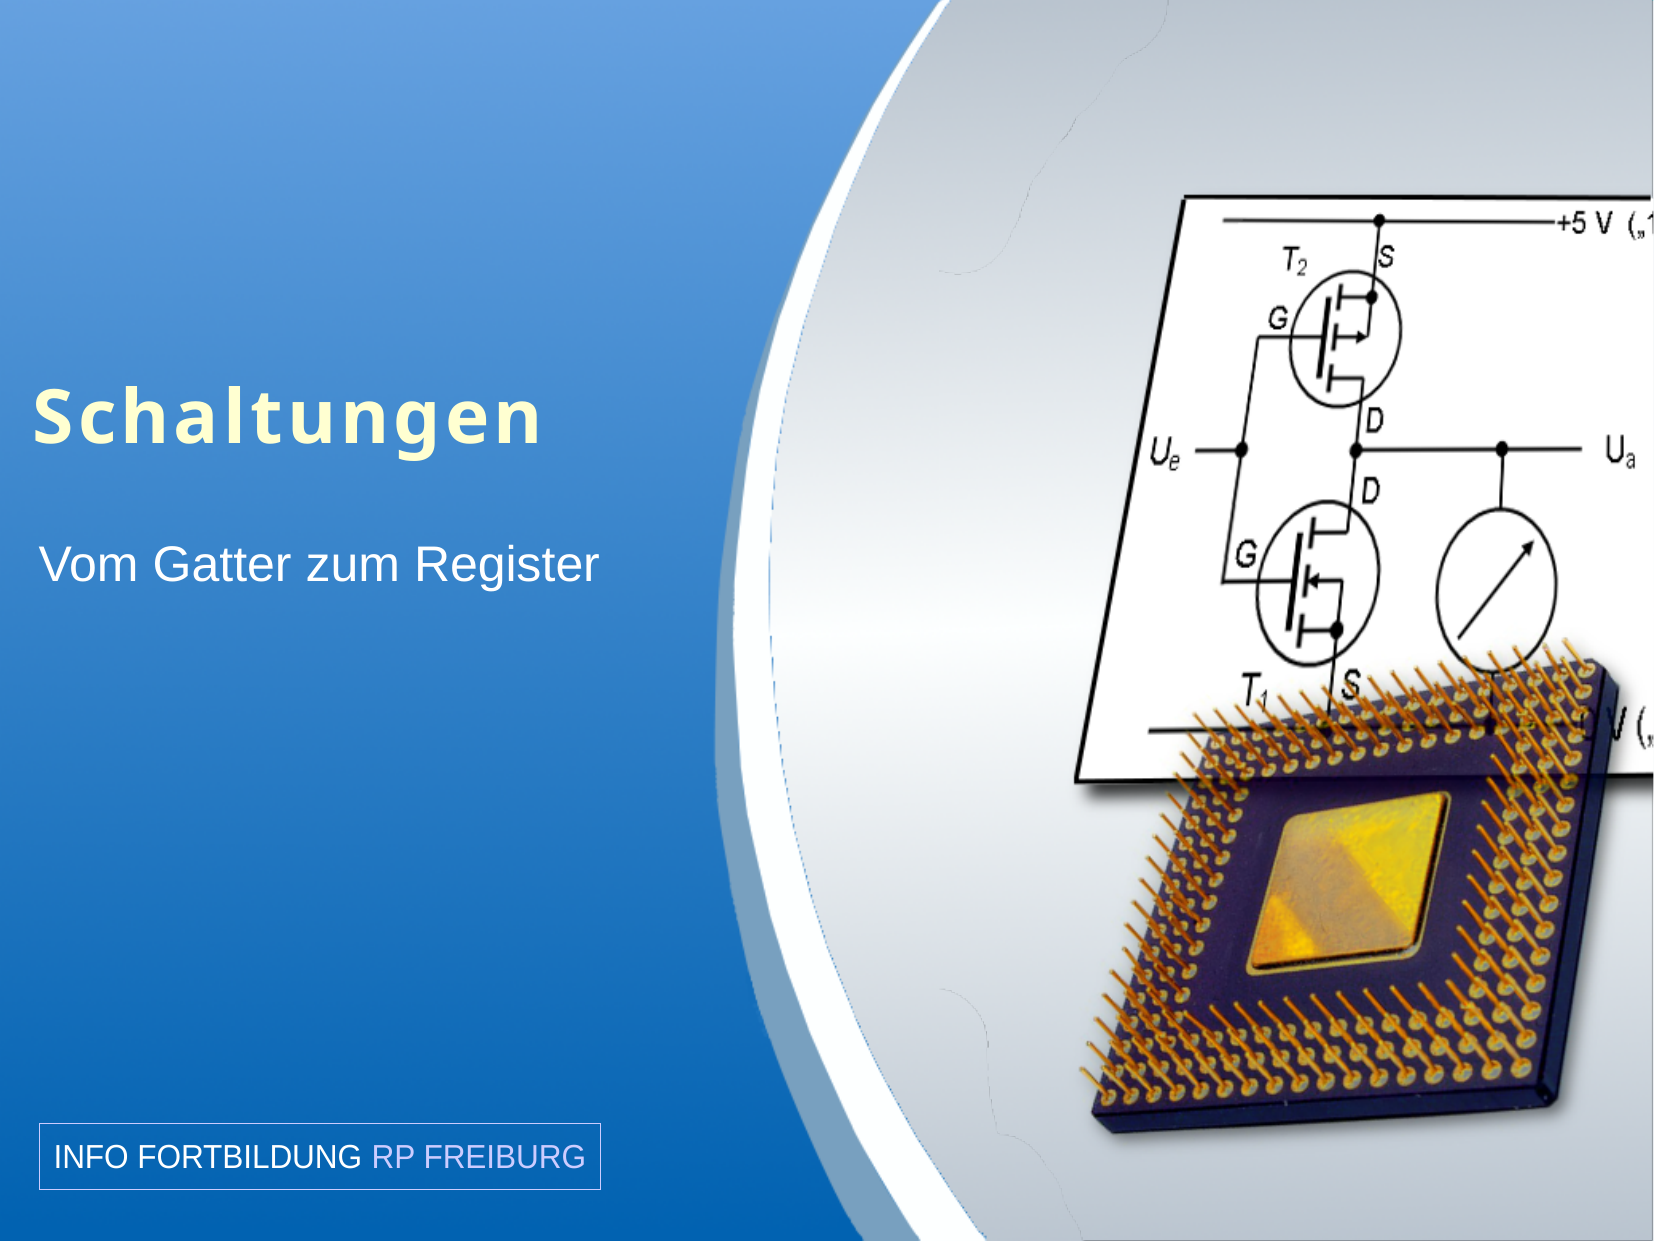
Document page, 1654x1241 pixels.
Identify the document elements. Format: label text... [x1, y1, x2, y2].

text_box Vom Gatter zum Register [24, 528, 638, 600]
picture [0, 0, 1654, 1241]
text_box INFO FORTBILDUNG RP FREIBURG [39, 1123, 601, 1190]
text_box Schaltungen [18, 355, 761, 591]
